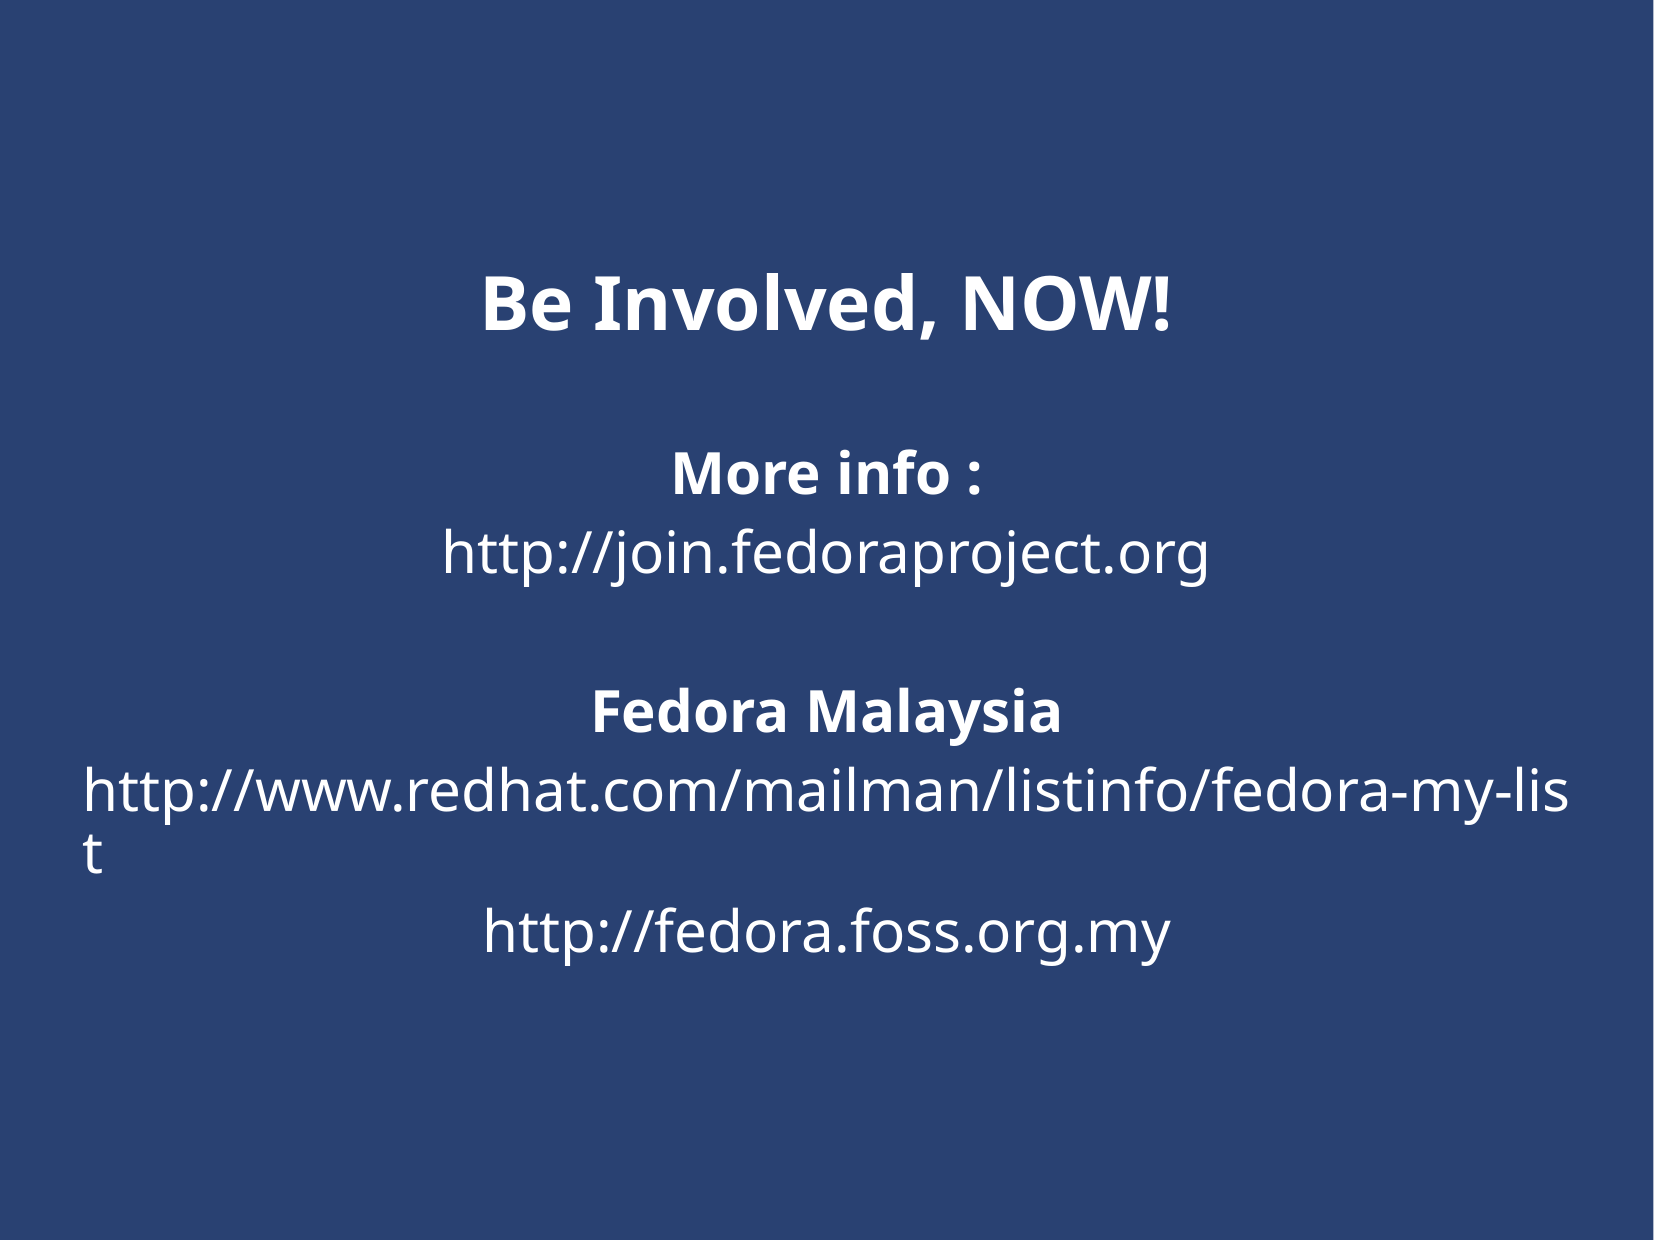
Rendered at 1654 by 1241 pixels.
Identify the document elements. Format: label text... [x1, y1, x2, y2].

subtitle Be Involved, NOW! More info : http://join.fedoraproject.org Fedora Malaysia http://www.redhat.com/mailman/listinfo/fedora-my-list http://fedora.foss.org.my [82, 56, 1571, 1102]
